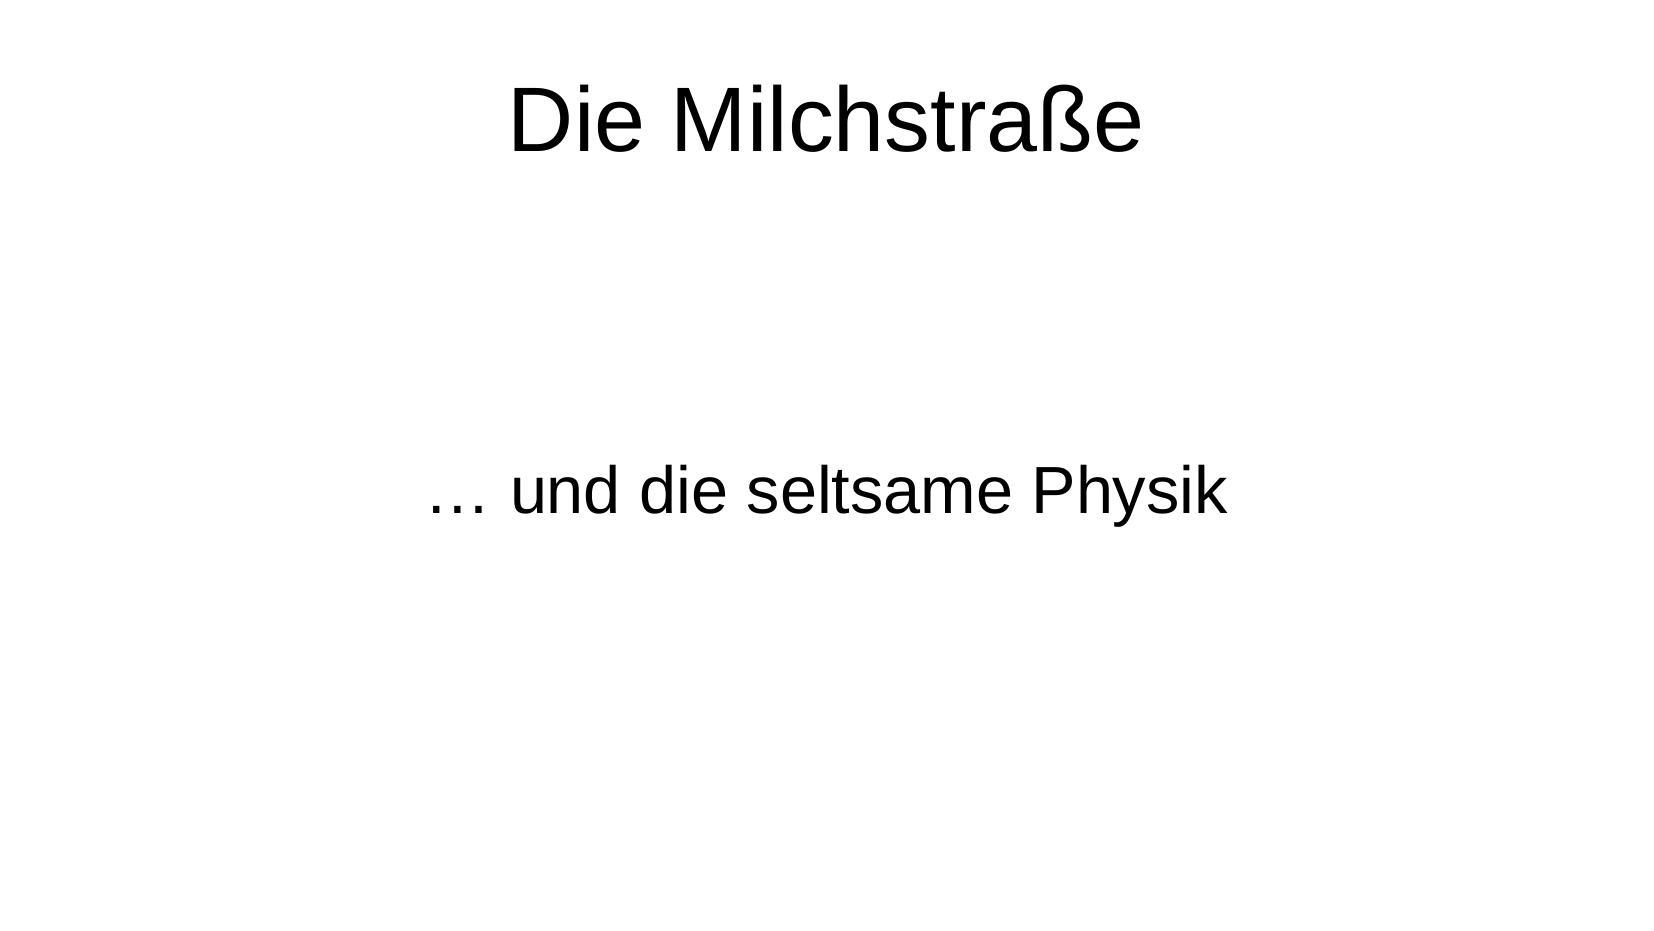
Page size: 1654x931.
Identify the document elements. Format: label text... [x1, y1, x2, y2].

text_box … und die seltsame Physik [82, 217, 1571, 757]
text_box Die Milchstraße [82, 37, 1571, 193]
